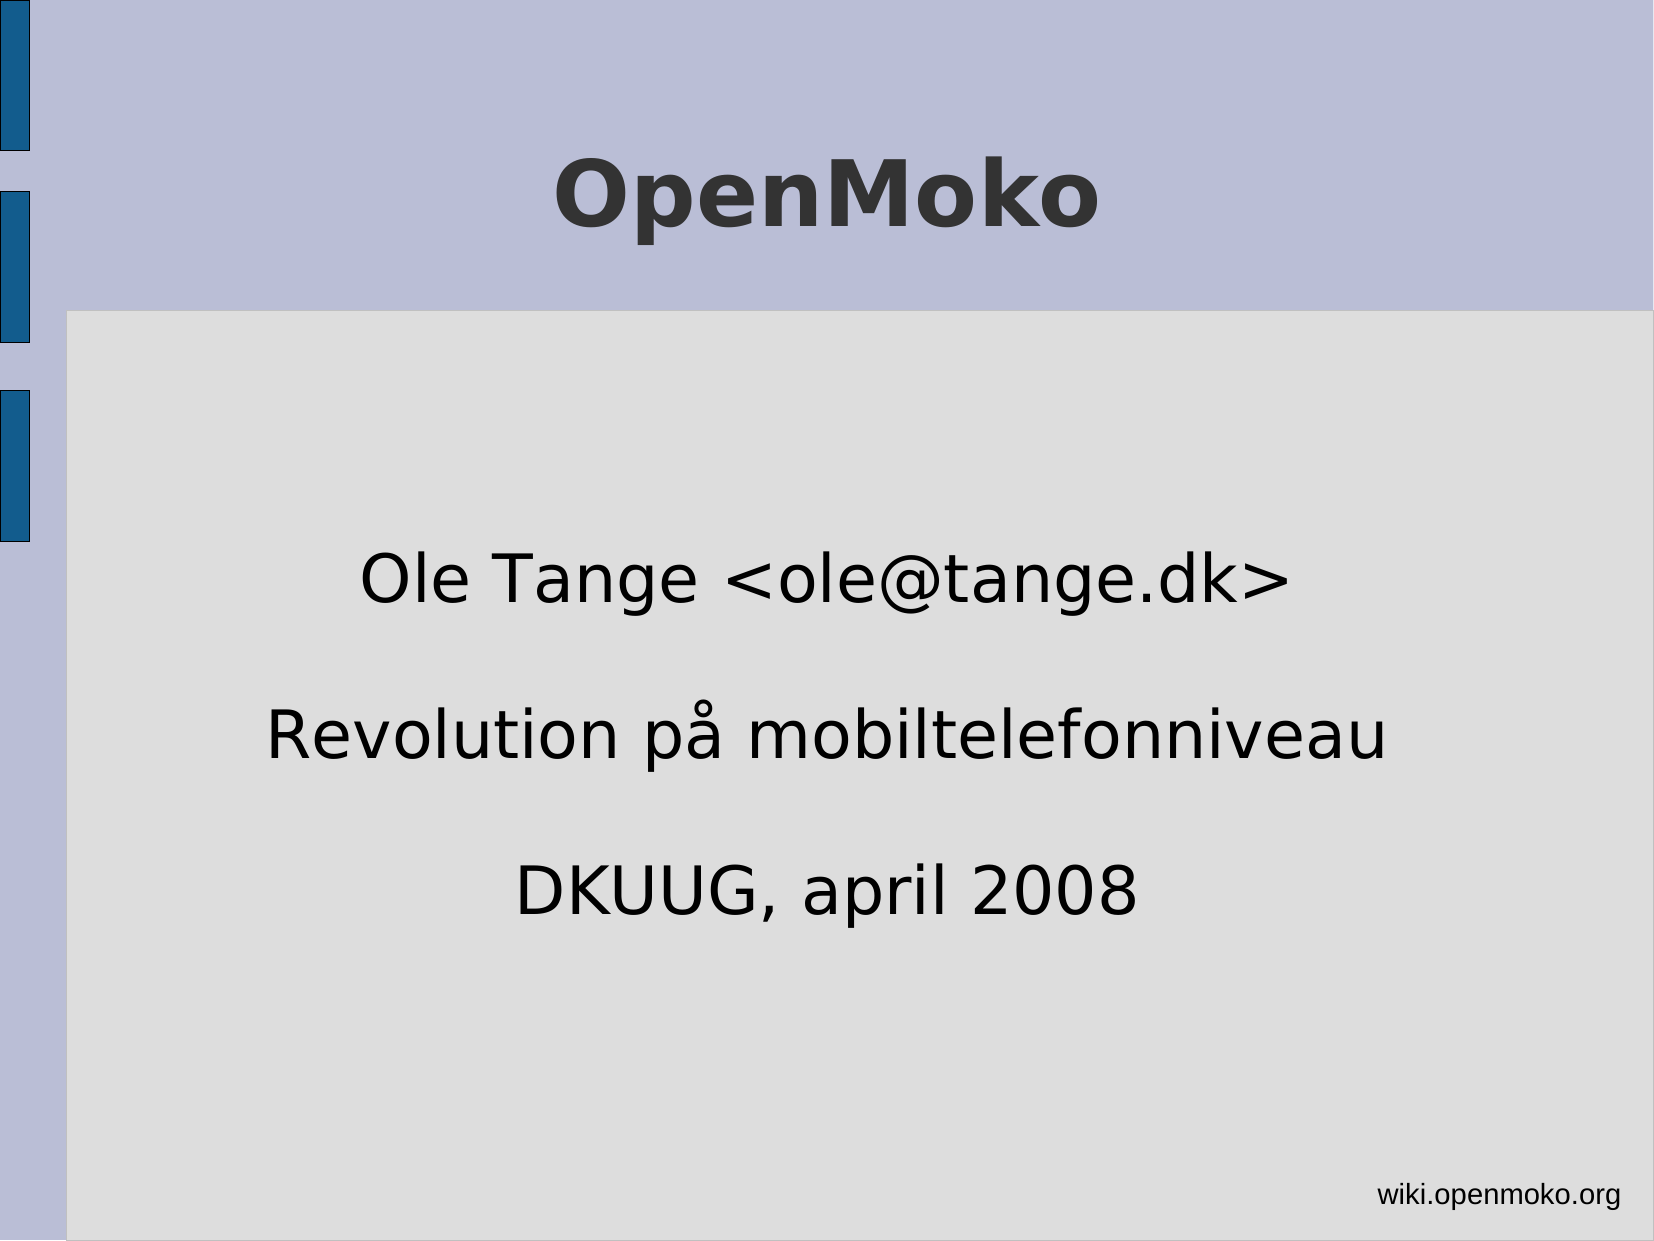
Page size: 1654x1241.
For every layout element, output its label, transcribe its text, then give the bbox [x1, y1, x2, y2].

title OpenMoko [121, 91, 1534, 299]
subtitle Ole Tange <ole@tange.dk> Revolution på mobiltelefonniveau DKUUG, april 2008 [121, 344, 1534, 1127]
